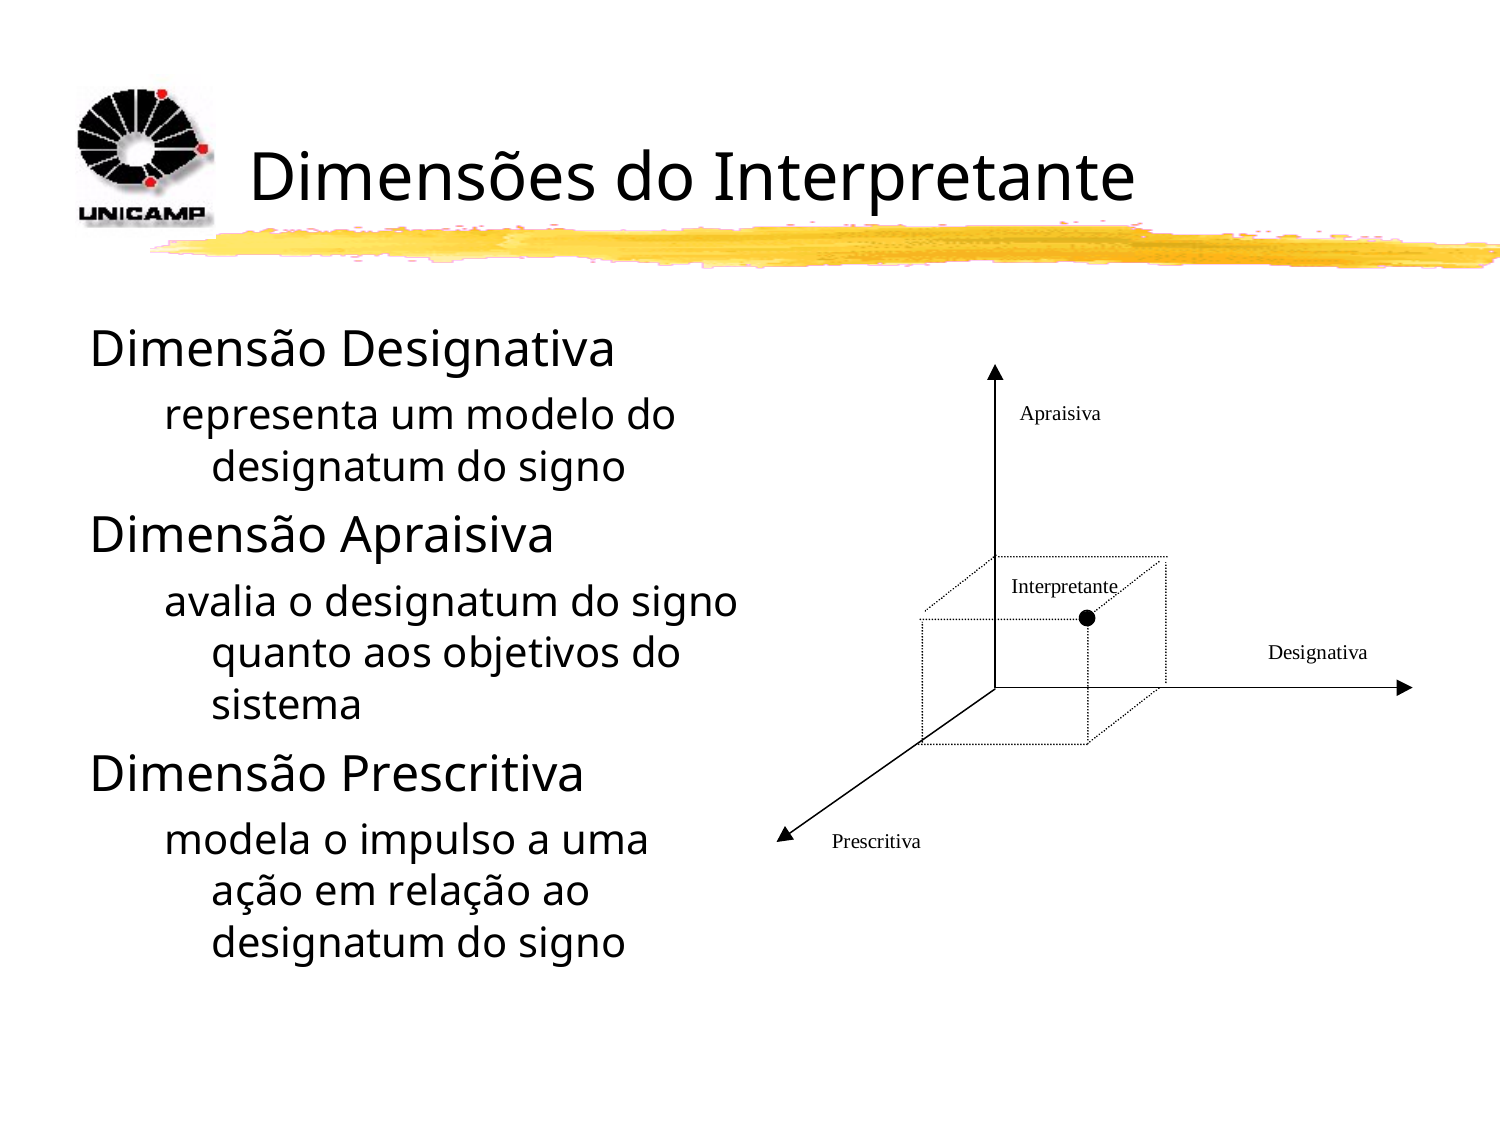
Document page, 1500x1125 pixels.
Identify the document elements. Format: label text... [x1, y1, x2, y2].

picture [75, 74, 1500, 279]
title Dimensões do Interpretante [233, 37, 1434, 225]
chart [774, 362, 1416, 863]
list Dimensão Designativa representa um modelo do designatum do signo Dimensão Apraisiva avalia o designatum do signo quanto aos objetivos do sistema Dimensão Prescritiva modela o impulso a uma ação em relação ao designatum do signo [75, 309, 763, 994]
